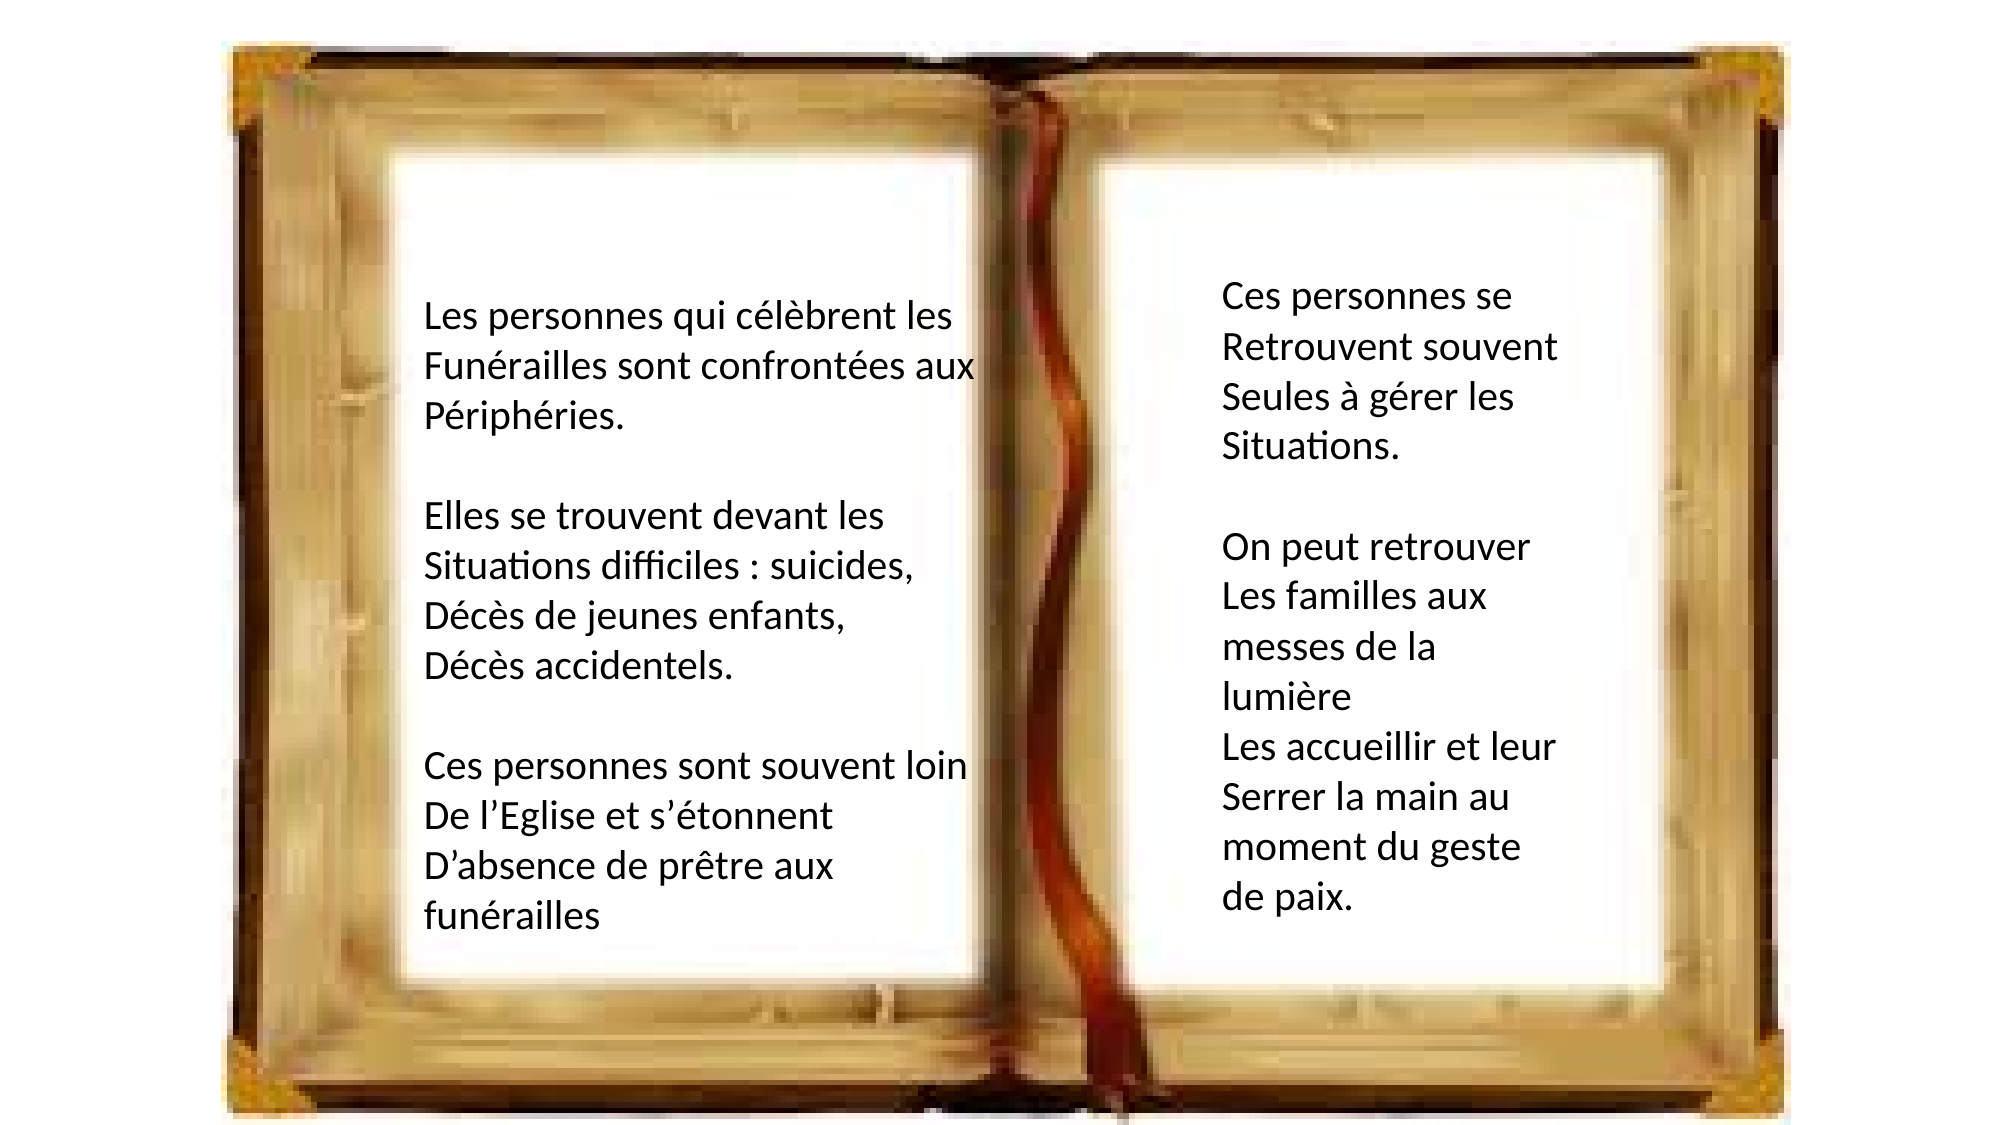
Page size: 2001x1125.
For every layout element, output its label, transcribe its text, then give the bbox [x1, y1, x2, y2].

text_box Les personnes qui célèbrent les Funérailles sont confrontées aux Périphéries. Elles se trouvent devant les Situations difficiles : suicides, Décès de jeunes enfants, Décès accidentels. Ces personnes sont souvent loin De l’Eglise et s’étonnent D’absence de prêtre aux funérailles [408, 280, 1052, 947]
text_box Ces personnes se Retrouvent souvent Seules à gérer les Situations. On peut retrouver Les familles aux messes de la lumière Les accueillir et leur Serrer la main au moment du geste de paix. [1206, 260, 1588, 933]
picture [221, 41, 1791, 1125]
